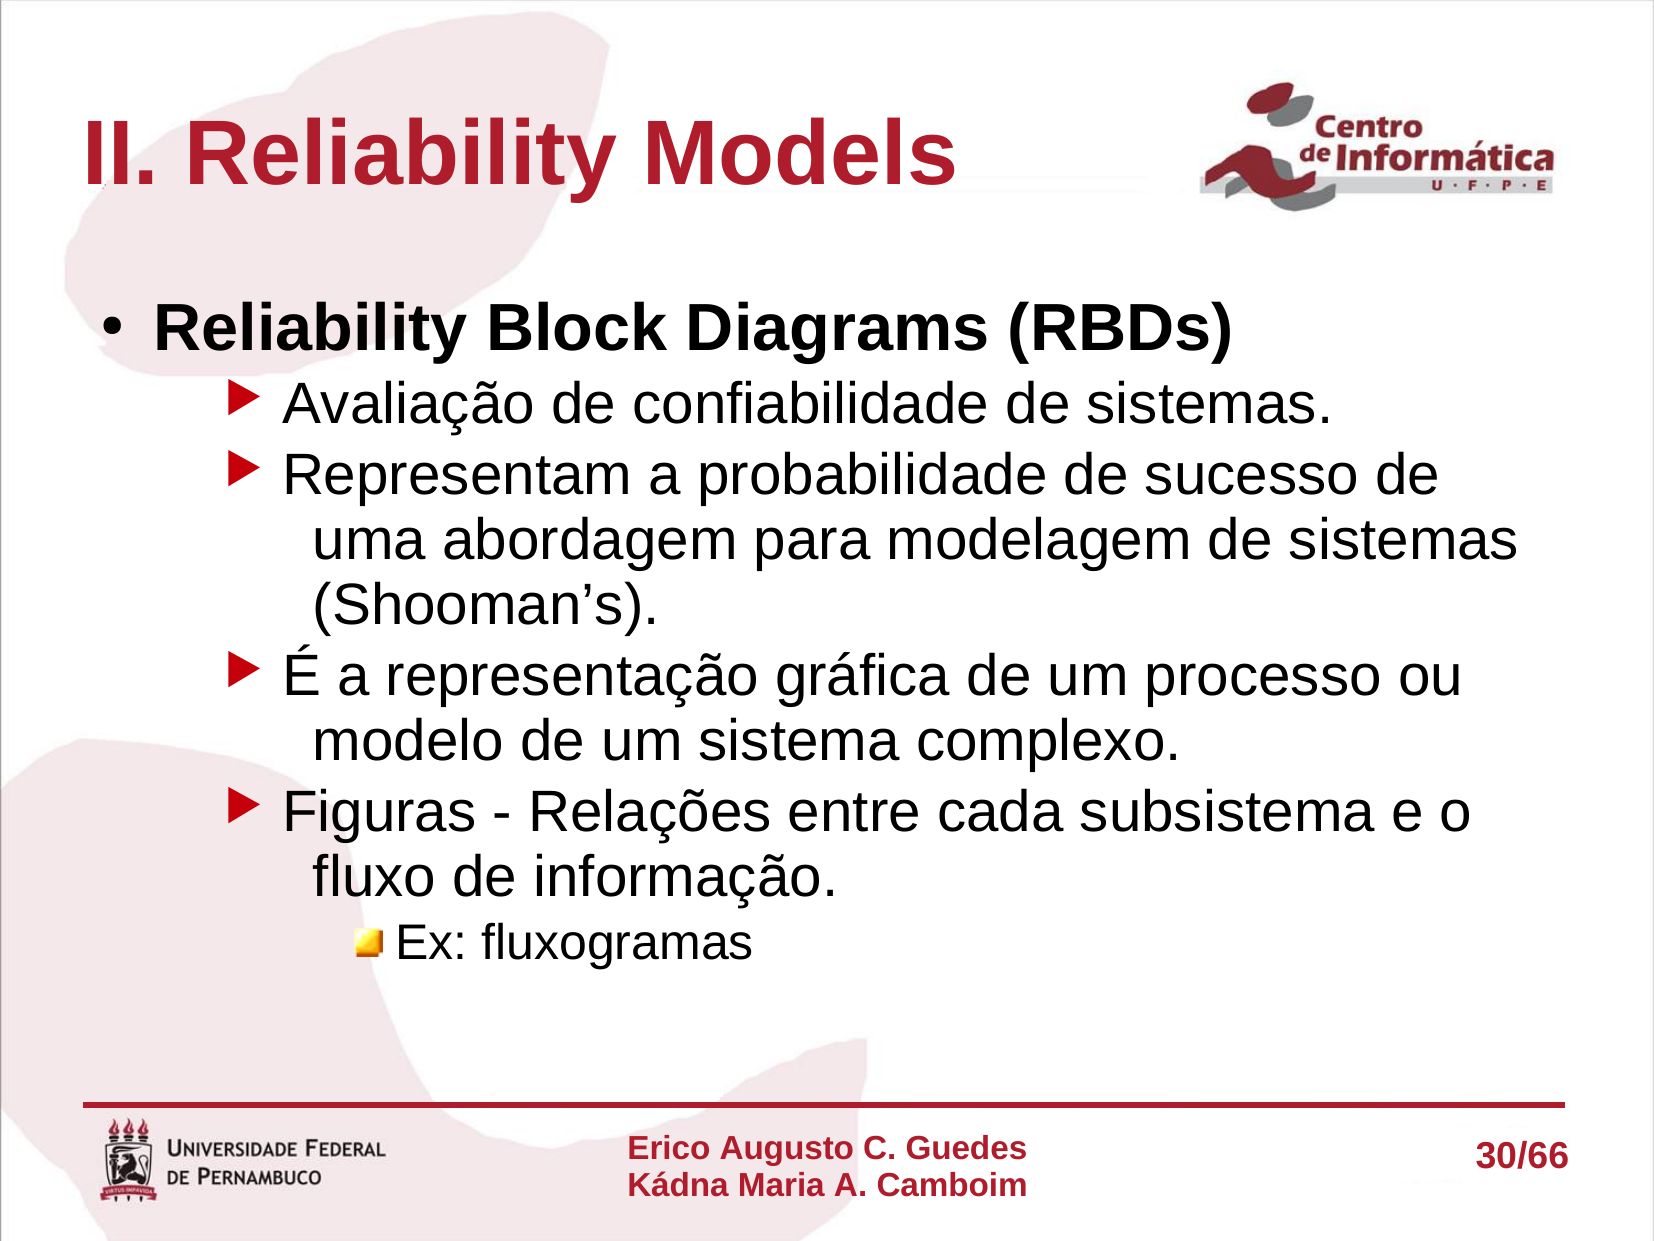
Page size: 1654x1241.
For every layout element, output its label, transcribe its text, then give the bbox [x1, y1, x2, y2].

picture [0, 0, 1654, 1241]
title II. Reliability Models [82, 56, 1571, 250]
list Reliability Block Diagrams (RBDs) Avaliação de confiabilidade de sistemas. Representam a probabilidade de sucesso de uma abordagem para modelagem de sistemas (Shooman’s). É a representação gráfica de um processo ou modelo de um sistema complexo. Figuras - Relações entre cada subsistema e o fluxo de informação. Ex: fluxogramas [82, 290, 1571, 1094]
